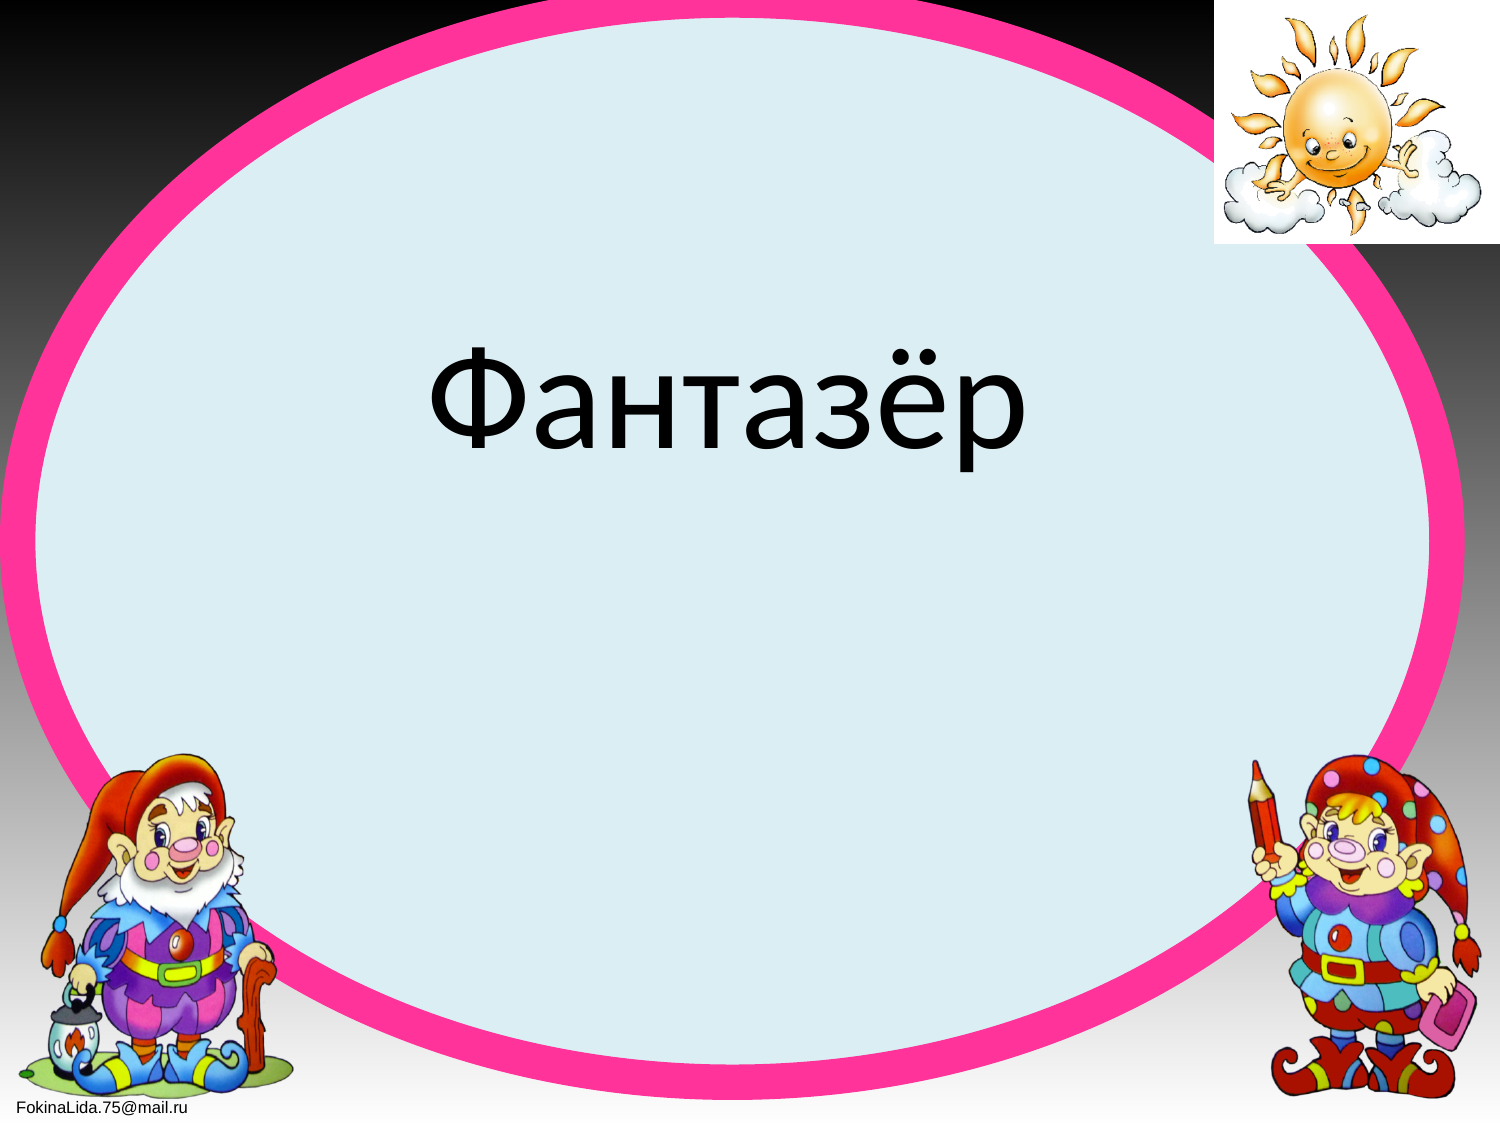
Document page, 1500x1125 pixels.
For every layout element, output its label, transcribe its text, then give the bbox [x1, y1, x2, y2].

title Фантазёр [53, 290, 1404, 761]
picture [1214, 0, 1500, 244]
picture [1246, 751, 1483, 1101]
picture [17, 751, 294, 1101]
